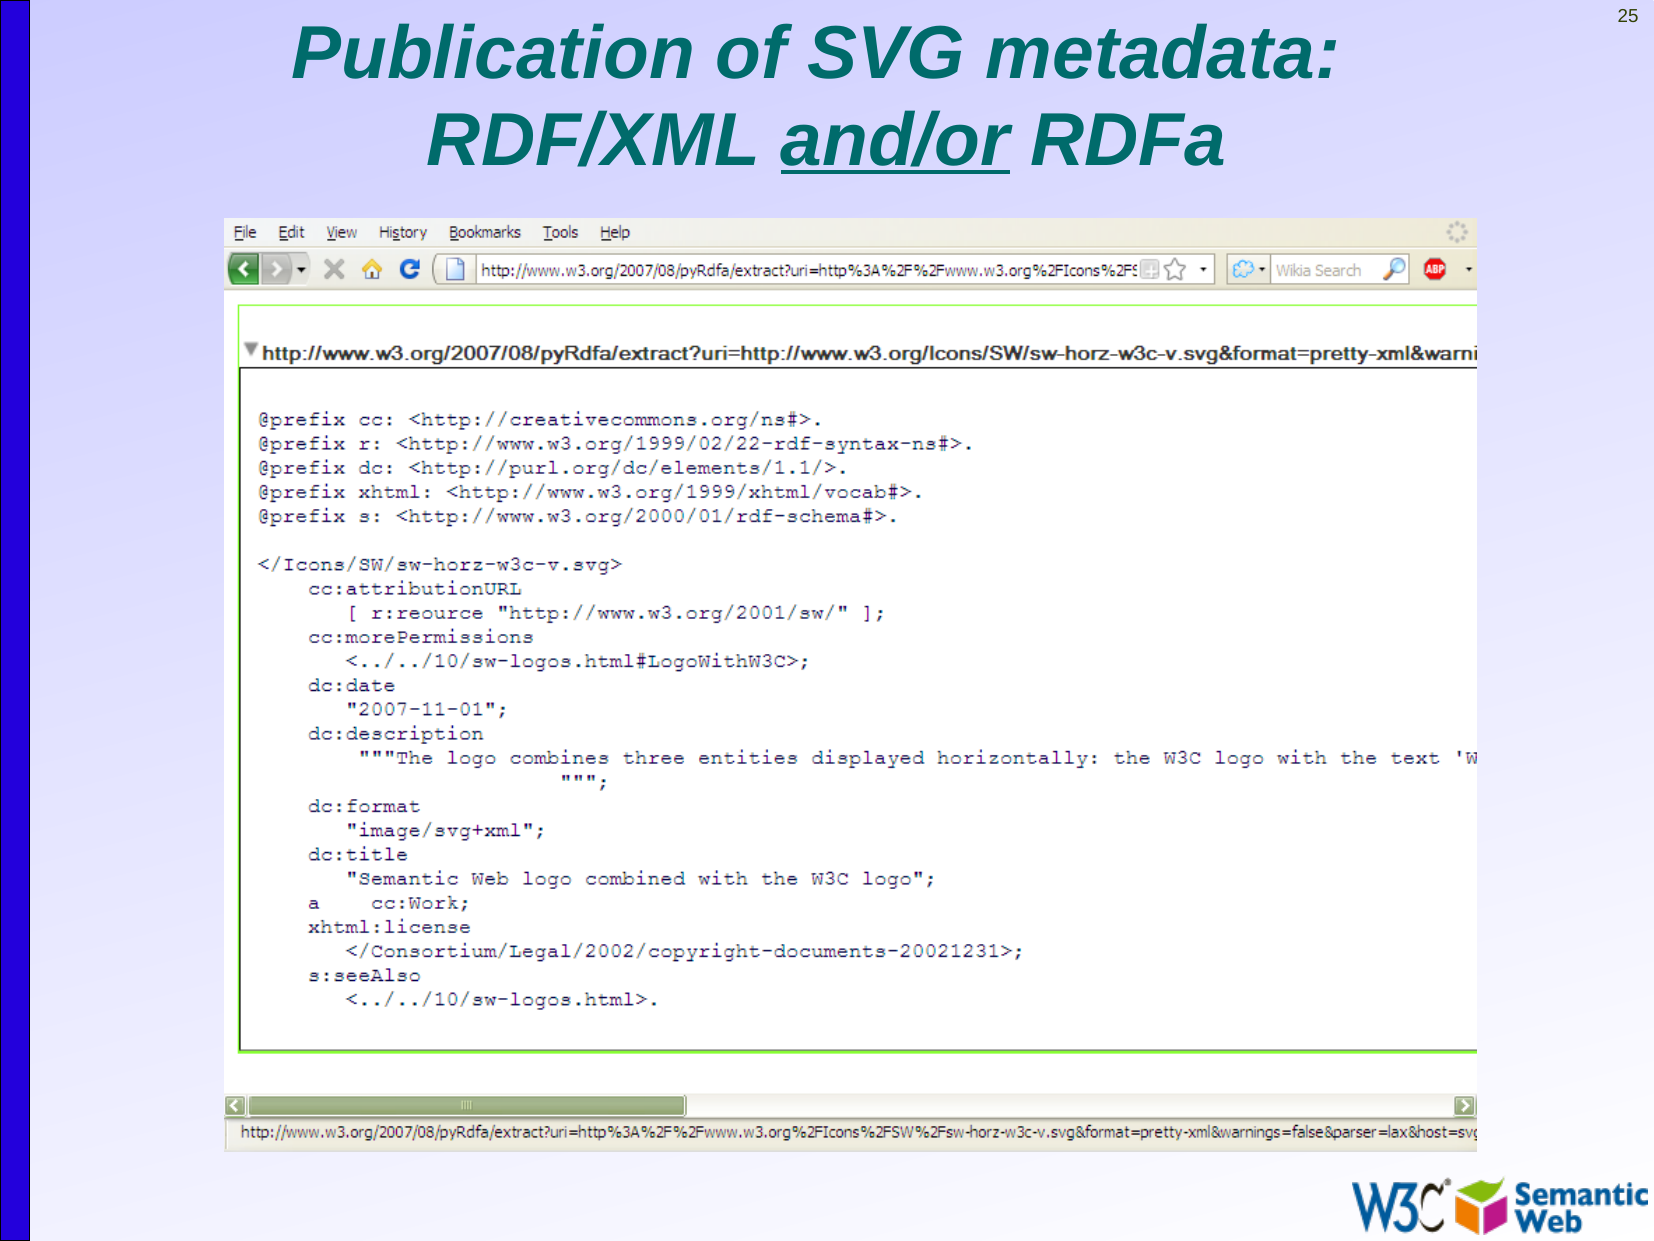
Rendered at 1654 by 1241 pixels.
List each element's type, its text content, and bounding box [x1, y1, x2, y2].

picture [1352, 1175, 1648, 1235]
title Publication of SVG metadata: RDF/XML and/or RDFa [0, 8, 1654, 181]
picture [224, 218, 1477, 1152]
